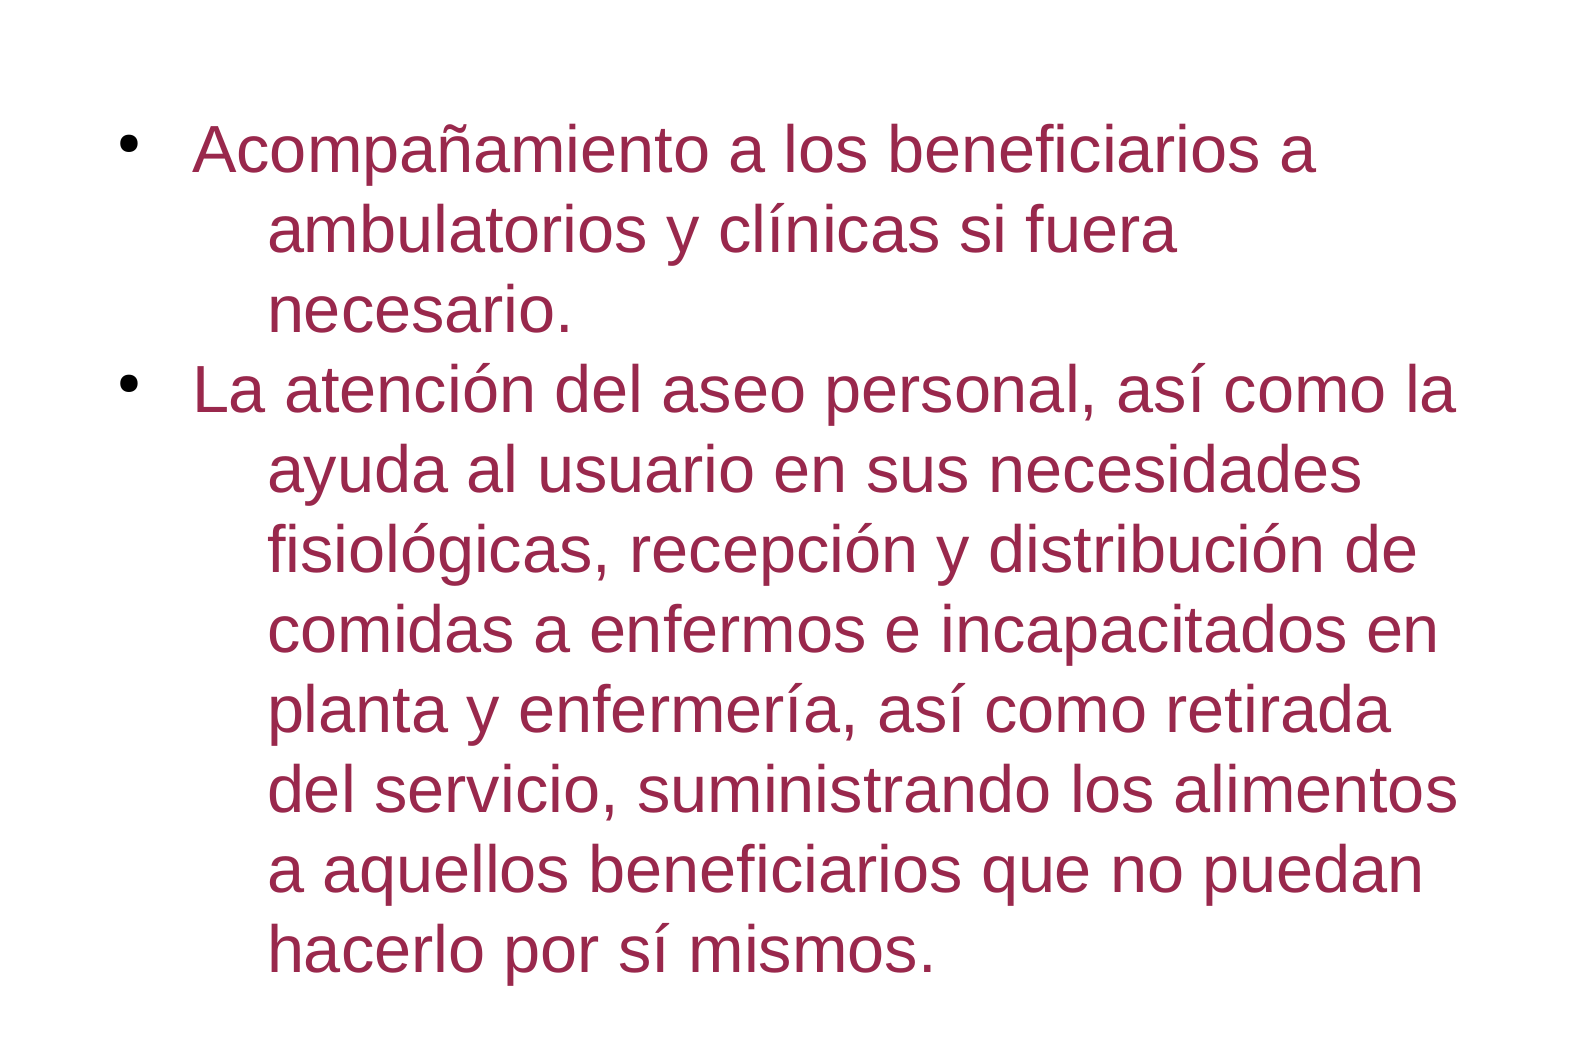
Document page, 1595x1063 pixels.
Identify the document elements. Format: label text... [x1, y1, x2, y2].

subtitle Acompañamiento a los beneficiarios a ambulatorios y clínicas si fuera necesario. La atención del aseo personal, así como la ayuda al usuario en sus necesidades fisiológicas, recepción y distribución de comidas a enfermos e incapacitados en planta y enfermería, así como retirada del servicio, suministrando los alimentos a aquellos beneficiarios que no puedan hacerlo por sí mismos. [117, 105, 1479, 963]
